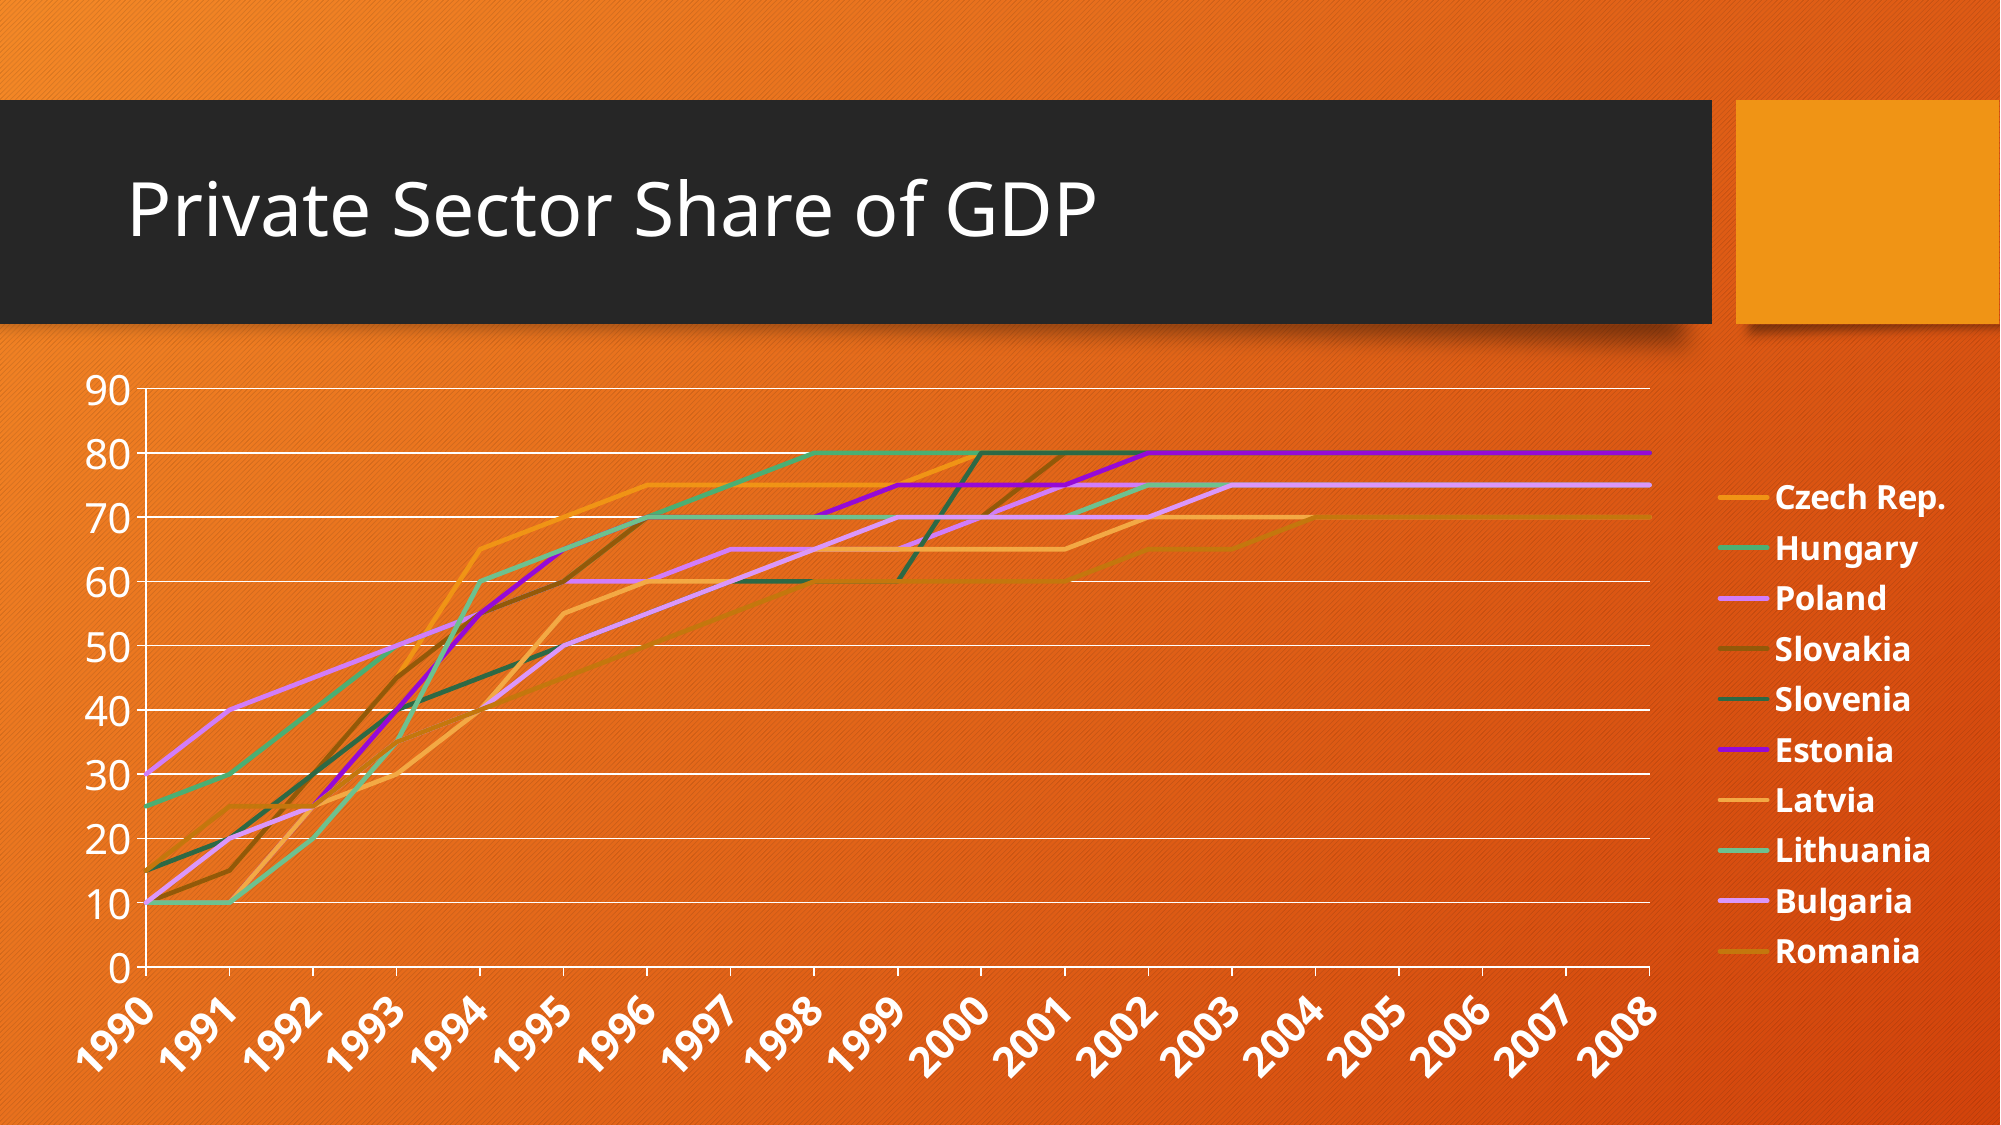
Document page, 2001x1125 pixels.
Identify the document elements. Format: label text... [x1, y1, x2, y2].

title Private Sector Share of GDP [111, 123, 1689, 301]
chart [20, 344, 1970, 1105]
